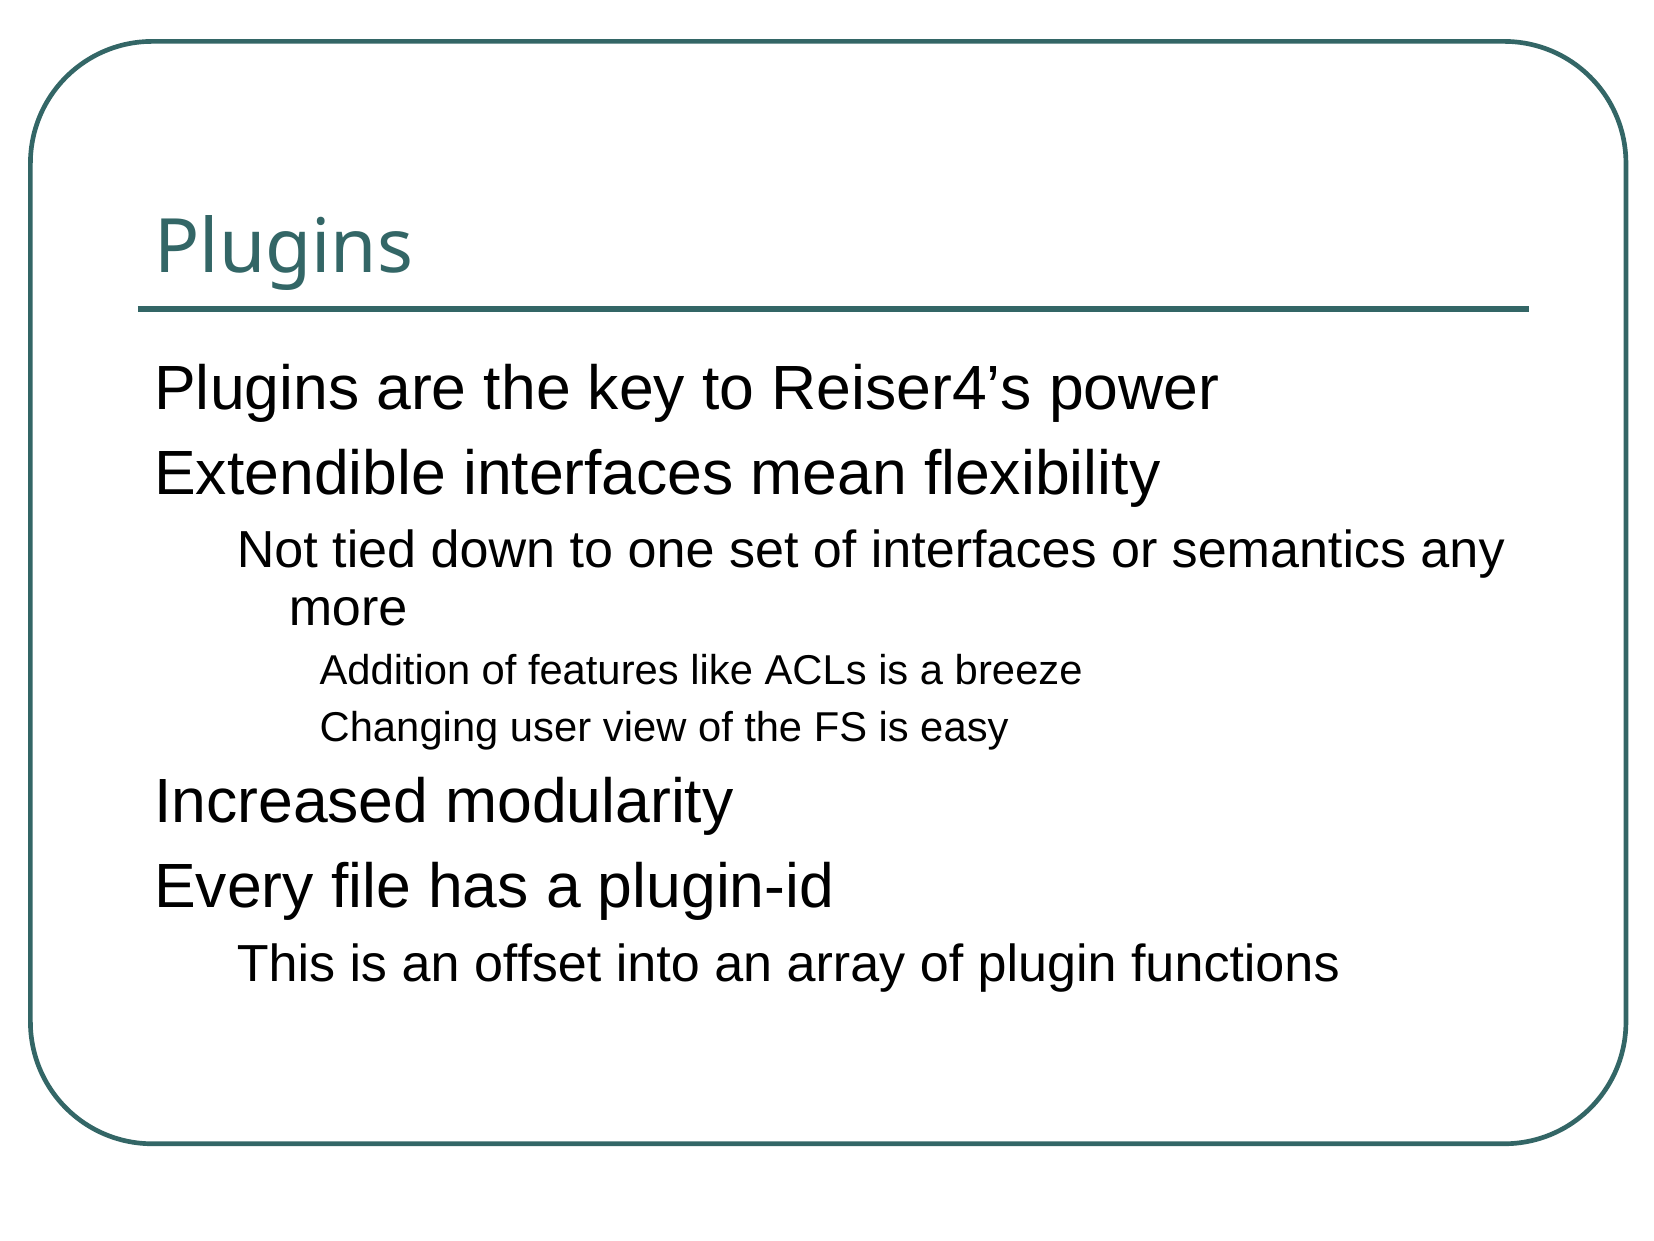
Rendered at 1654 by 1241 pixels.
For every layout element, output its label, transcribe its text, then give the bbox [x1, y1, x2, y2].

list Plugins are the key to Reiser4’s power Extendible interfaces mean flexibility Not tied down to one set of interfaces or semantics any more Addition of features like ACLs is a breeze Changing user view of the FS is easy Increased modularity Every file has a plugin-id This is an offset into an array of plugin functions [137, 344, 1530, 1075]
title Plugins [137, 96, 1530, 304]
